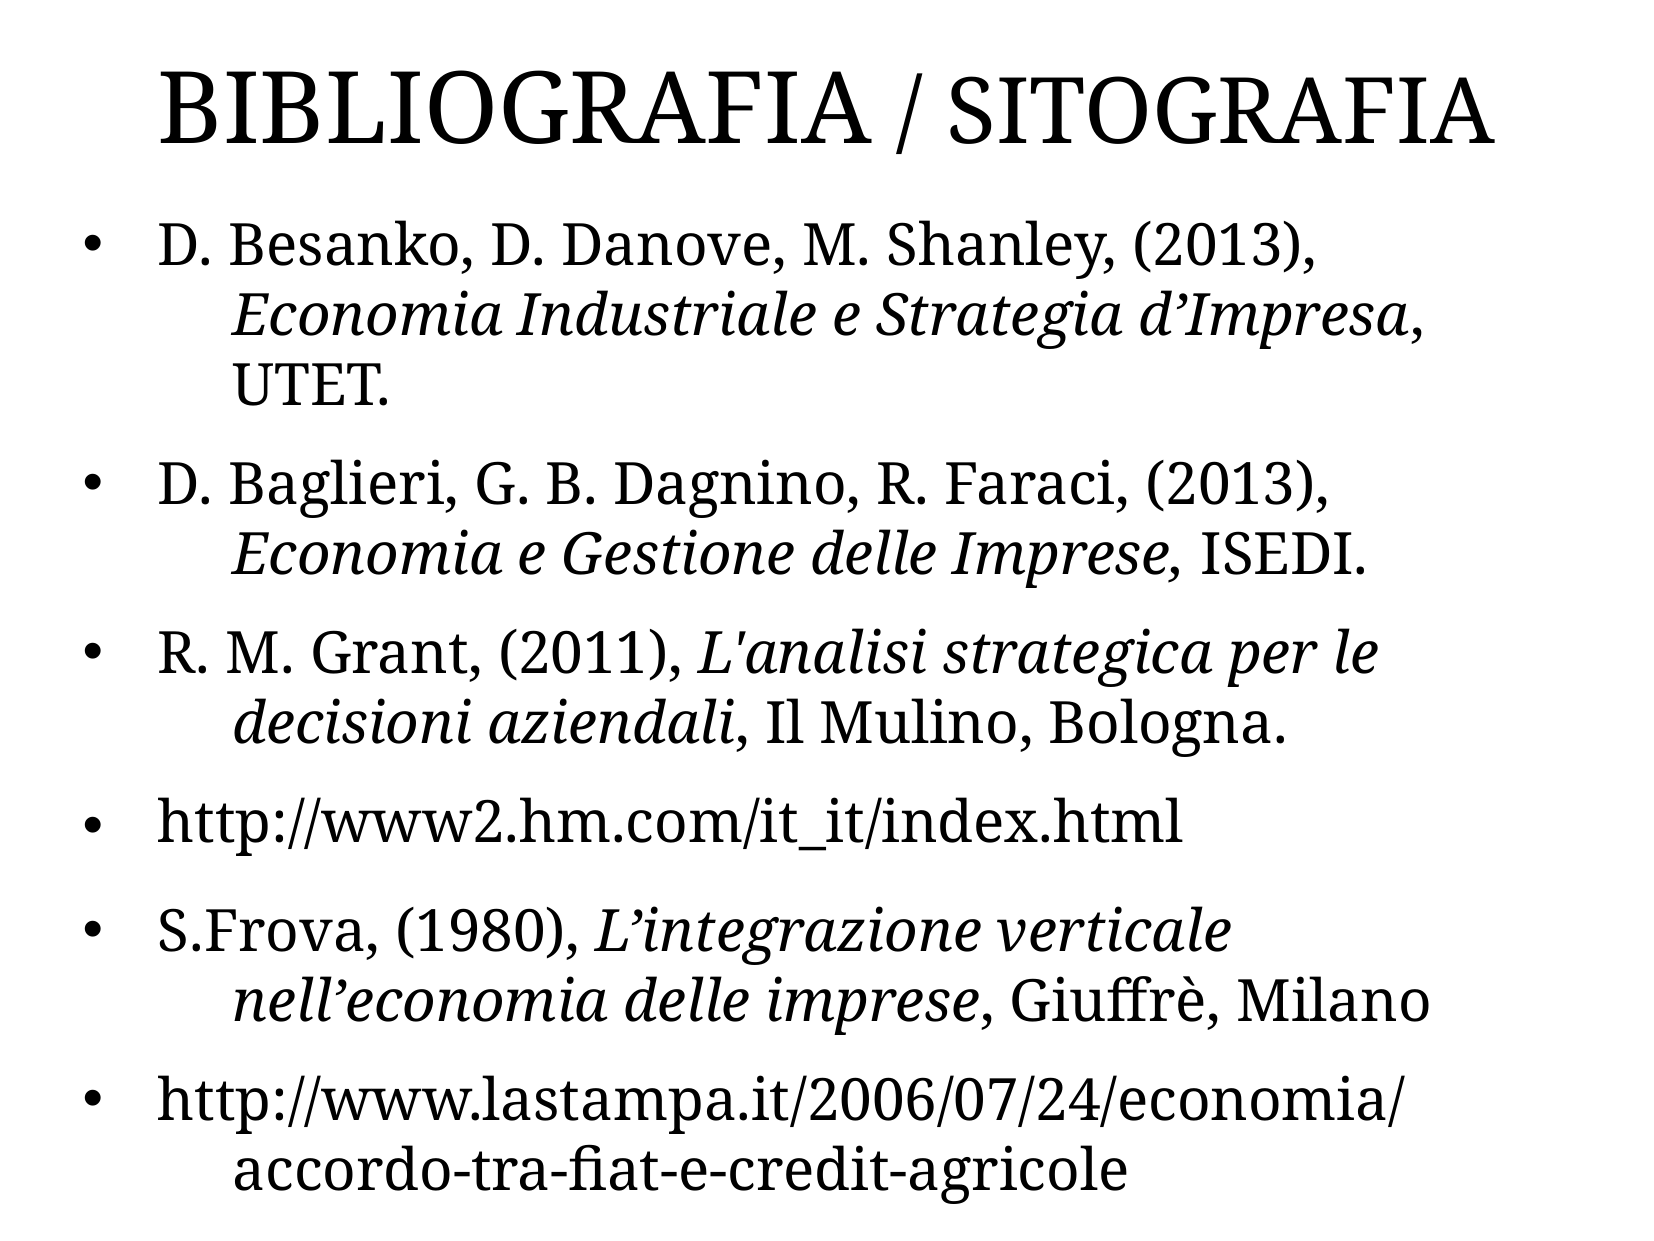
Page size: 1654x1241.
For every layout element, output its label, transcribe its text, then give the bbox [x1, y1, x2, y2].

list D. Besanko, D. Danove, M. Shanley, (2013), Economia Industriale e Strategia d’Impresa, UTET. D. Baglieri, G. B. Dagnino, R. Faraci, (2013), Economia e Gestione delle Imprese, ISEDI. R. M. Grant, (2011), L'analisi strategica per le decisioni aziendali, Il Mulino, Bologna. http://www2.hm.com/it_it/index.html S.Frova, (1980), L’integrazione verticale nell’economia delle imprese, Giuffrè, Milano http://www.lastampa.it/2006/07/24/economia/accordo-tra-fiat-e-credit-agricole [82, 207, 1571, 1241]
title BIBLIOGRAFIA / SITOGRAFIA [82, 0, 1571, 207]
